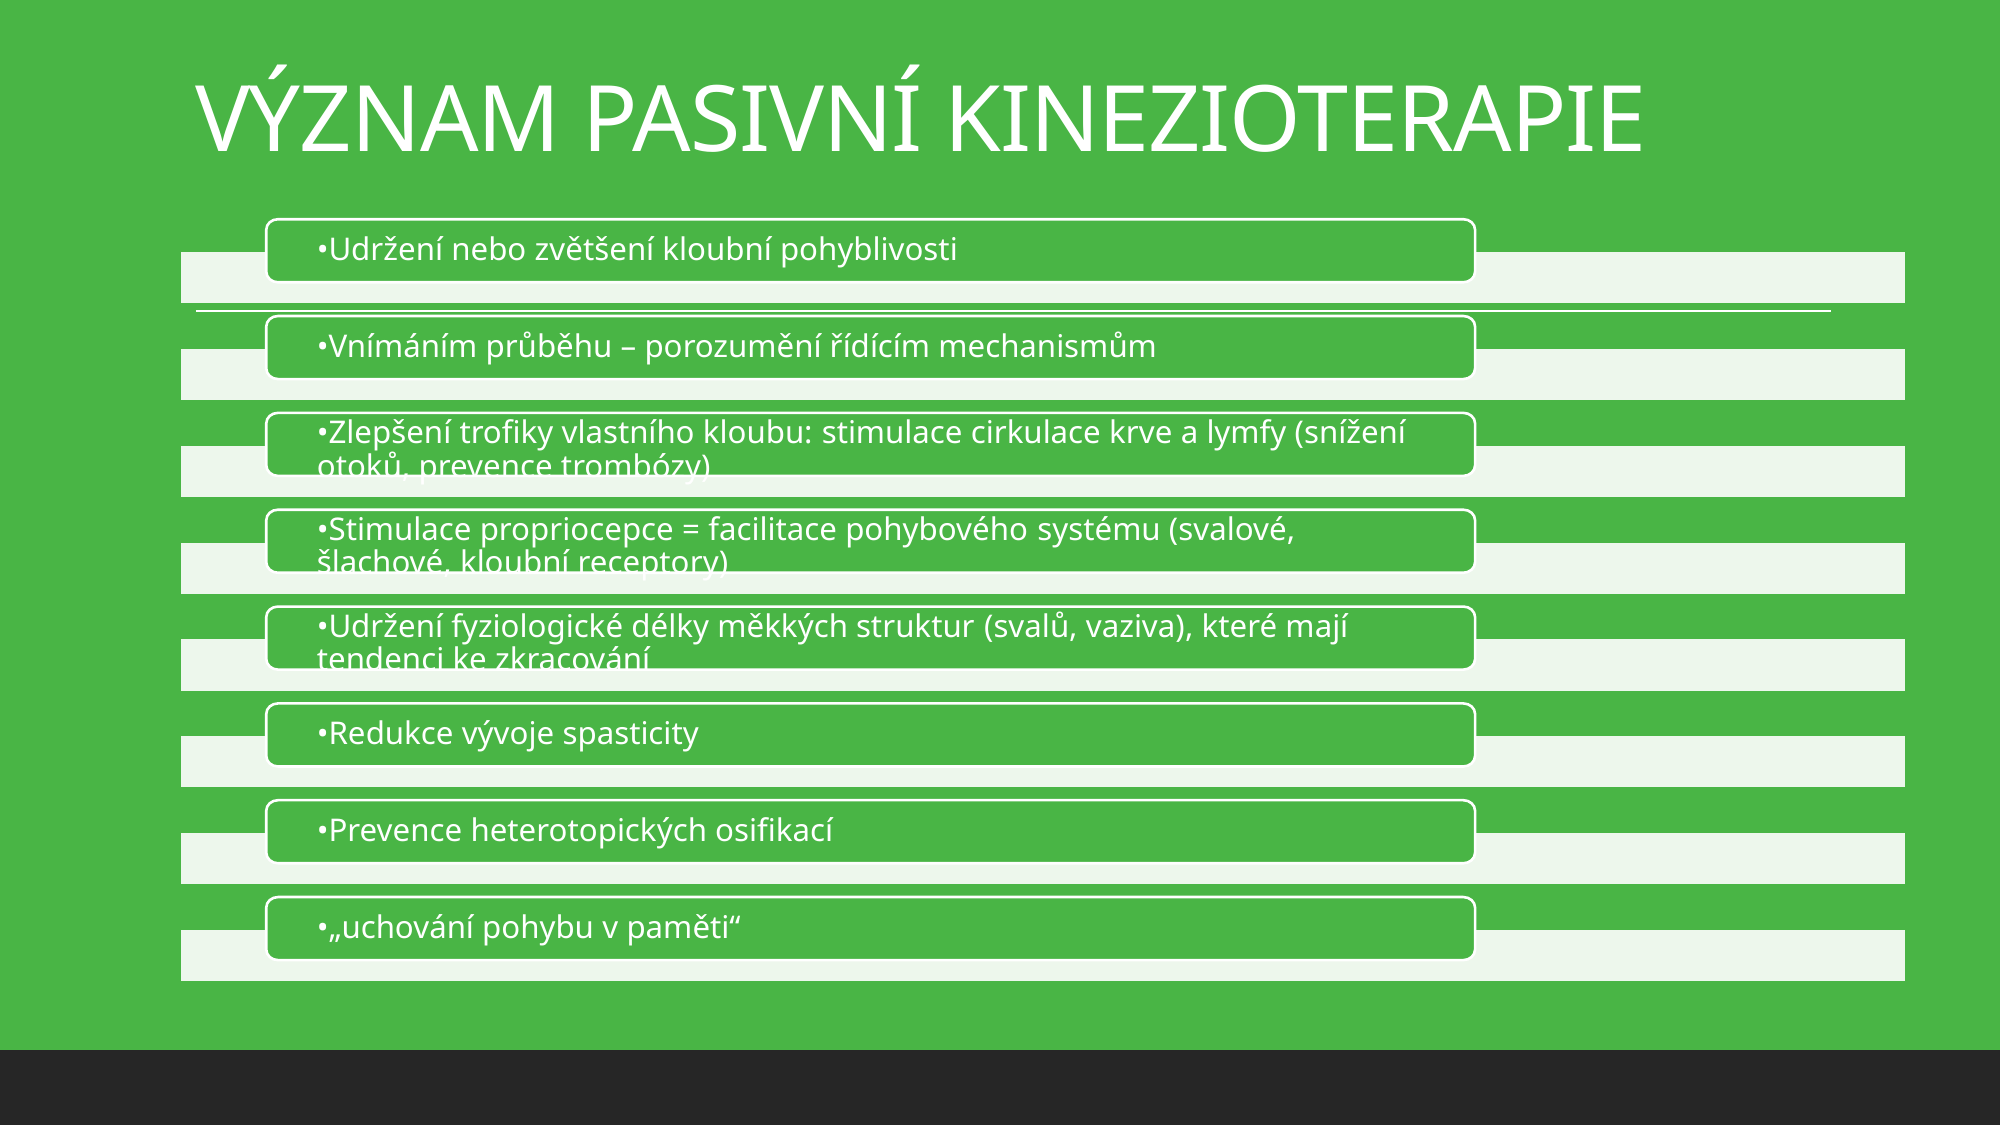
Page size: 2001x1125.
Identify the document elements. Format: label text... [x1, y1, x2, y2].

text_box •Redukce vývoje spasticity [266, 703, 1476, 767]
text_box •Prevence heterotopických osifikací [266, 800, 1476, 864]
text_box •Udržení fyziologické délky měkkých struktur (svalů, vaziva), které mají tendenci ke zkracování [266, 606, 1476, 670]
title VÝZNAM PASIVNÍ KINEZIOTERAPIE [180, 47, 1831, 178]
text_box [0, 0, 2000, 1125]
text_box •Zlepšení trofiky vlastního kloubu: stimulace cirkulace krve a lymfy (snížení otoků, prevence trombózy) [266, 412, 1476, 476]
text_box •Vnímáním průběhu – porozumění řídícím mechanismům [266, 316, 1476, 380]
text_box •Stimulace propriocepce = facilitace pohybového systému (svalové, šlachové, kloubní receptory) [266, 509, 1476, 573]
text_box •Udržení nebo zvětšení kloubní pohyblivosti [266, 219, 1476, 283]
text_box •„uchování pohybu v paměti“ [266, 897, 1476, 961]
